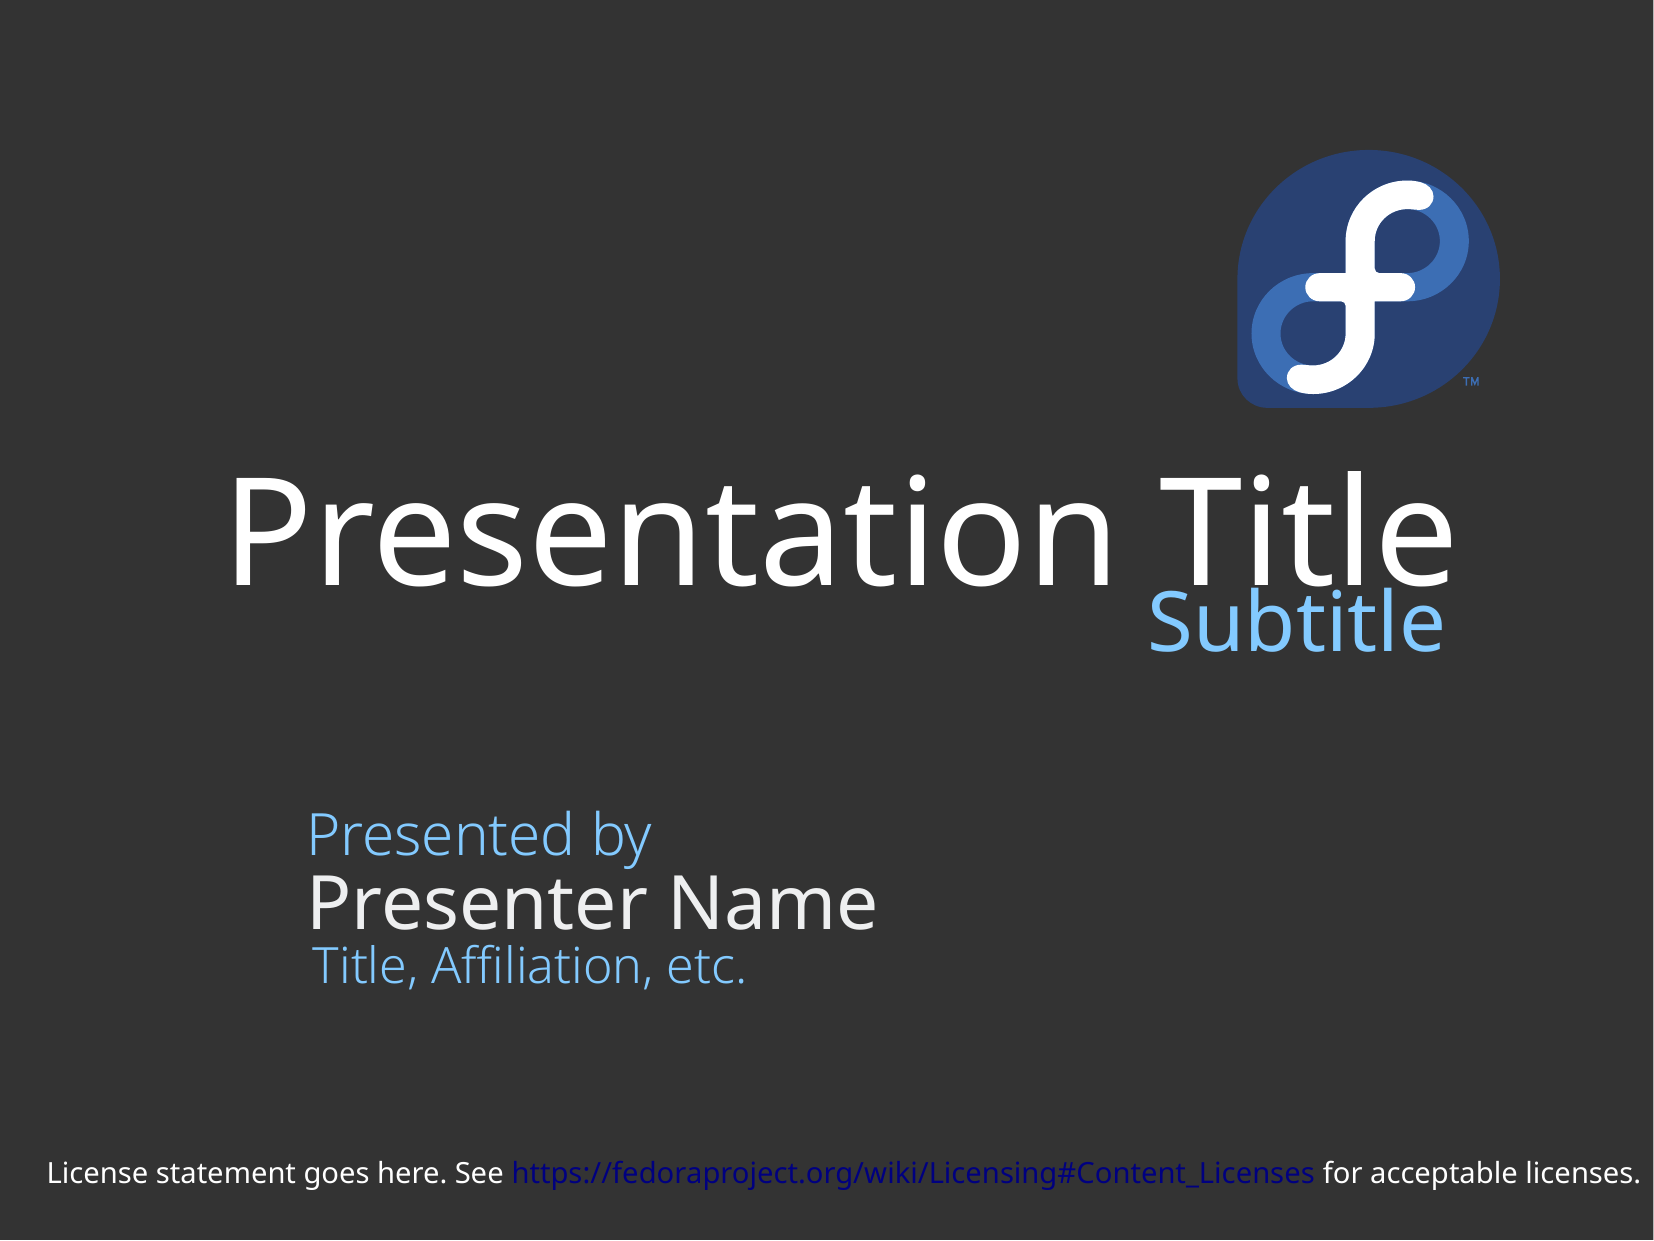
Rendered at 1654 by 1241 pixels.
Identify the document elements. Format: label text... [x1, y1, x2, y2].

text_box License statement goes here. See https://fedoraproject.org/wiki/Licensing#Content_Licenses for acceptable licenses. [36, 1144, 1652, 1240]
text_box Title, Affiliation, etc. [297, 922, 801, 999]
text_box Presenter Name [291, 841, 1043, 949]
text_box Presented by [291, 785, 696, 872]
subtitle Subtitle [100, 616, 1447, 671]
text_box Presentation Title [37, 417, 1475, 616]
picture [1237, 149, 1500, 408]
